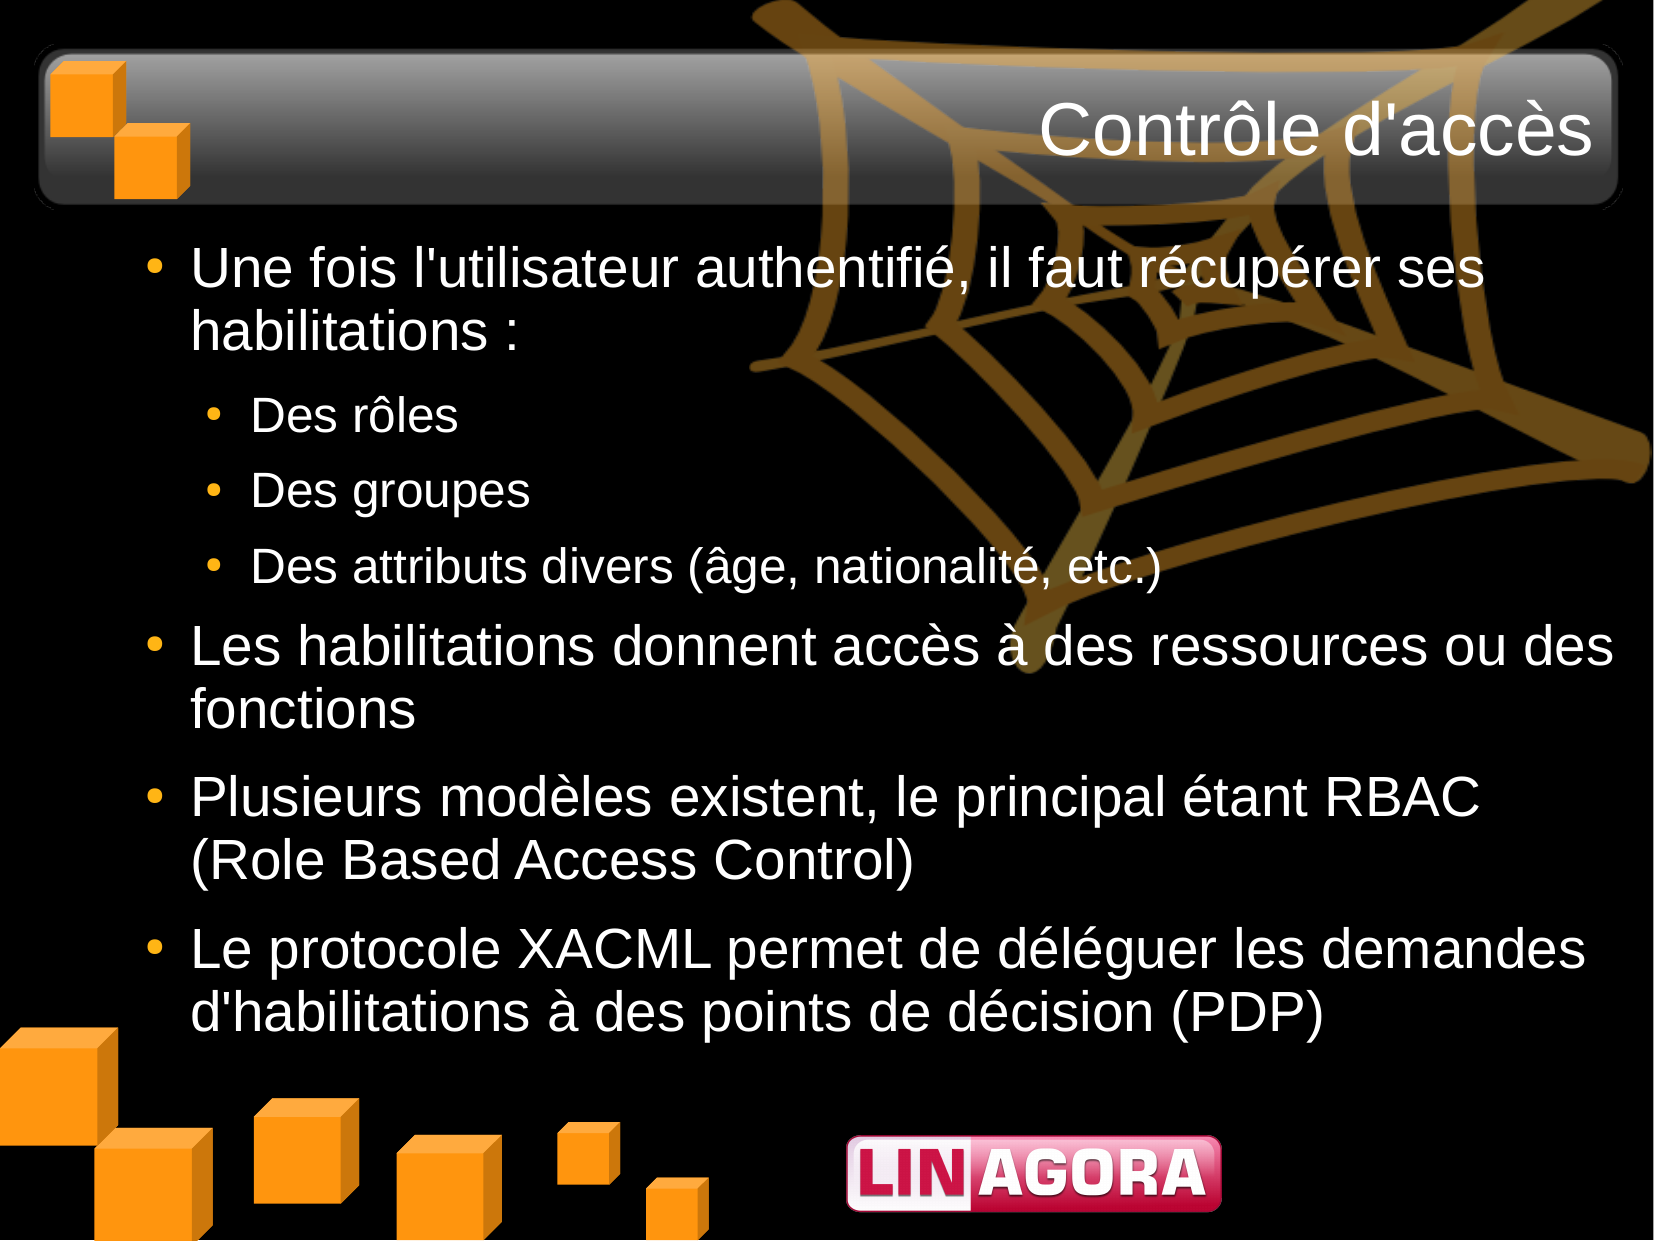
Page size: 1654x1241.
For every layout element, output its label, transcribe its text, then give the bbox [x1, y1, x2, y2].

picture [33, 43, 749, 211]
picture [838, 1121, 1229, 1241]
list Une fois l'utilisateur authentifié, il faut récupérer ses habilitations : Des rôles Des groupes Des attributs divers (âge, nationalité, etc.) Les habilitations donnent accès à des ressources ou des fonctions Plusieurs modèles existent, le principal étant RBAC (Role Based Access Control) Le protocole XACML permet de déléguer les demandes d'habilitations à des points de décision (PDP) [129, 236, 1619, 1055]
title Contrôle d'accès [194, 70, 1595, 189]
